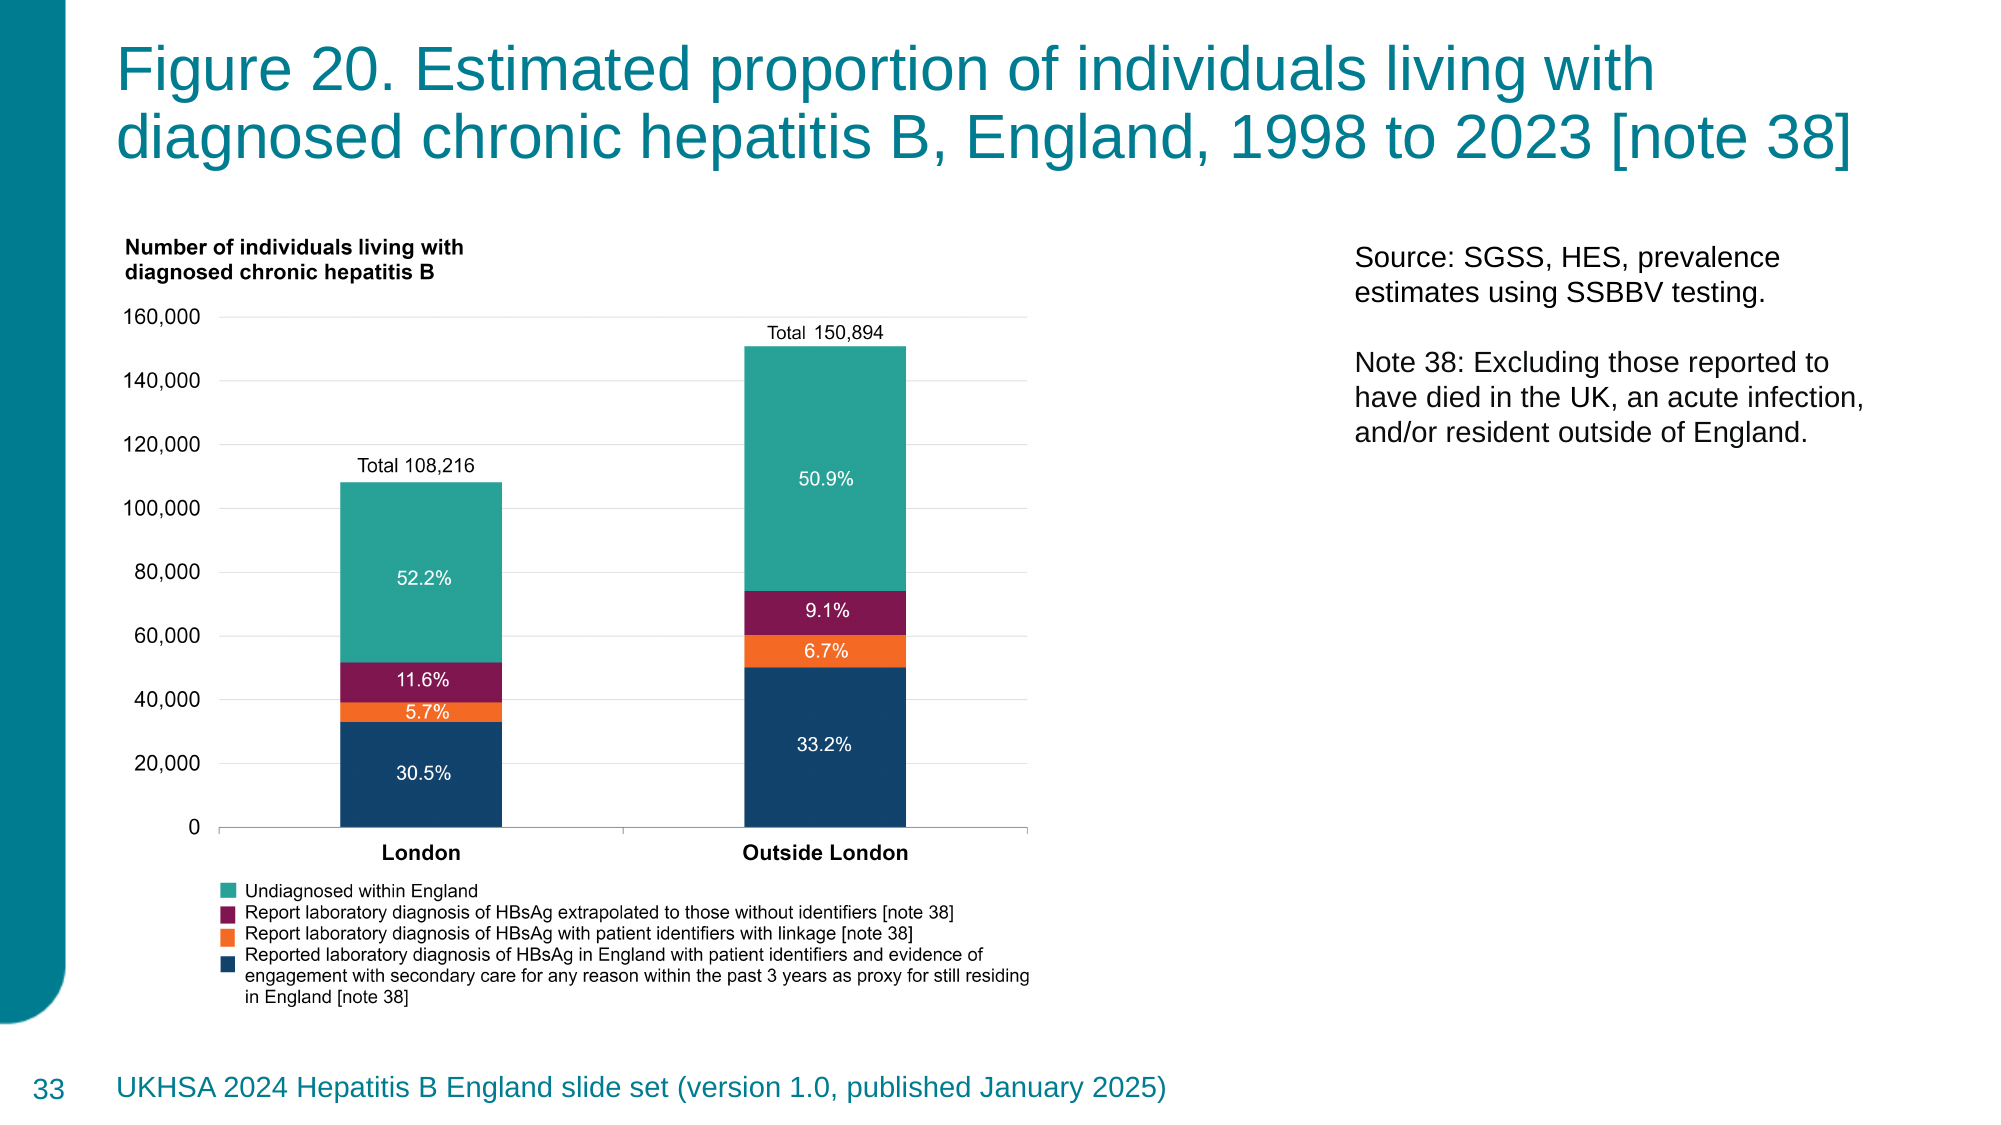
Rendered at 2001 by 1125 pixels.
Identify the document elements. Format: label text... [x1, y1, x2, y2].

picture [115, 230, 1057, 1015]
title Figure 20. Estimated proportion of individuals living with diagnosed chronic hepatitis B, England, 1998 to 2023 [note 38] [101, 29, 1926, 189]
text_box UKHSA 2024 Hepatitis B England slide set (version 1.0, published January 2025) [101, 1056, 1743, 1117]
text_box [0, 1057, 98, 1118]
text_box Source: SGSS, HES, prevalence estimates using SSBBV testing. Note 38: Excluding those reported to have died in the UK, an acute infection, and/or resident outside of England. [1339, 230, 1885, 494]
